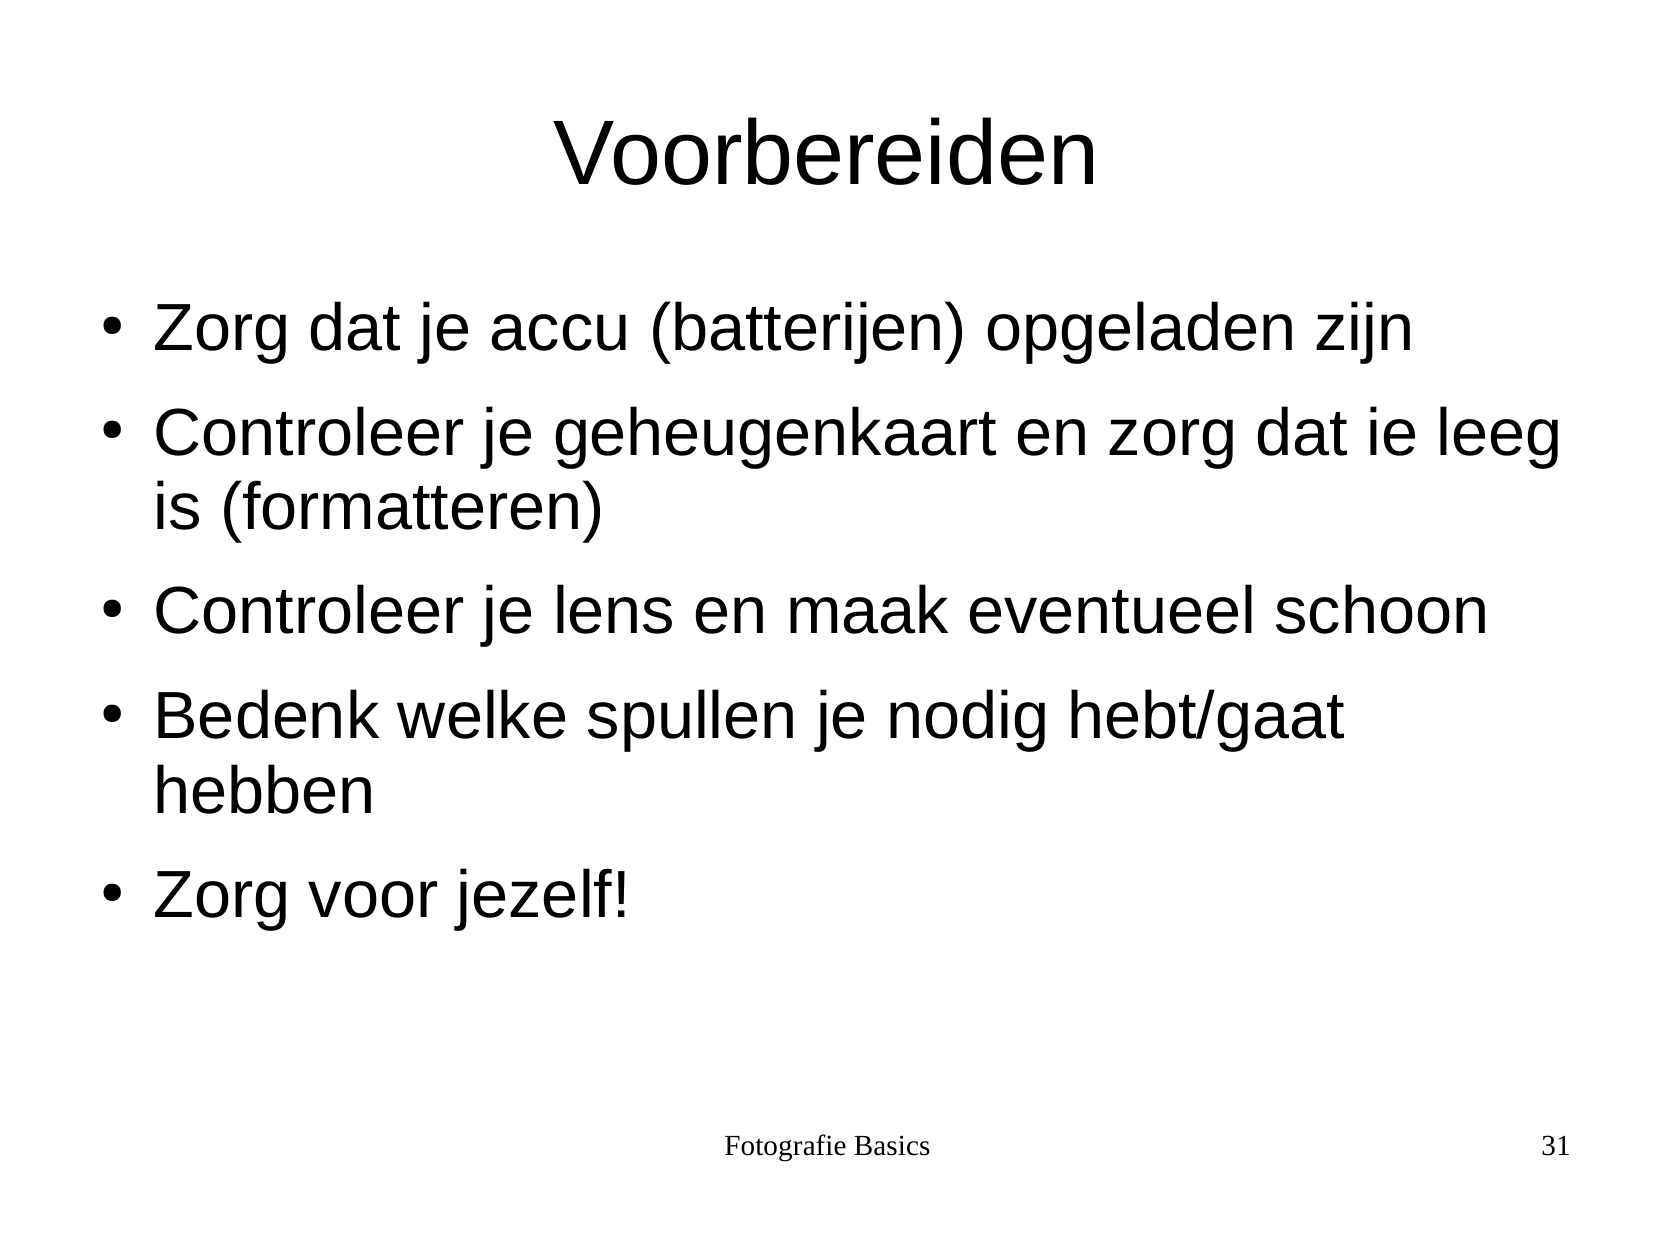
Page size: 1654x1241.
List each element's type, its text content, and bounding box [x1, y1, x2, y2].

title Voorbereiden [82, 49, 1571, 257]
list Zorg dat je accu (batterijen) opgeladen zijn Controleer je geheugenkaart en zorg dat ie leeg is (formatteren) Controleer je lens en maak eventueel schoon Bedenk welke spullen je nodig hebt/gaat hebben Zorg voor jezelf! [82, 290, 1571, 1010]
